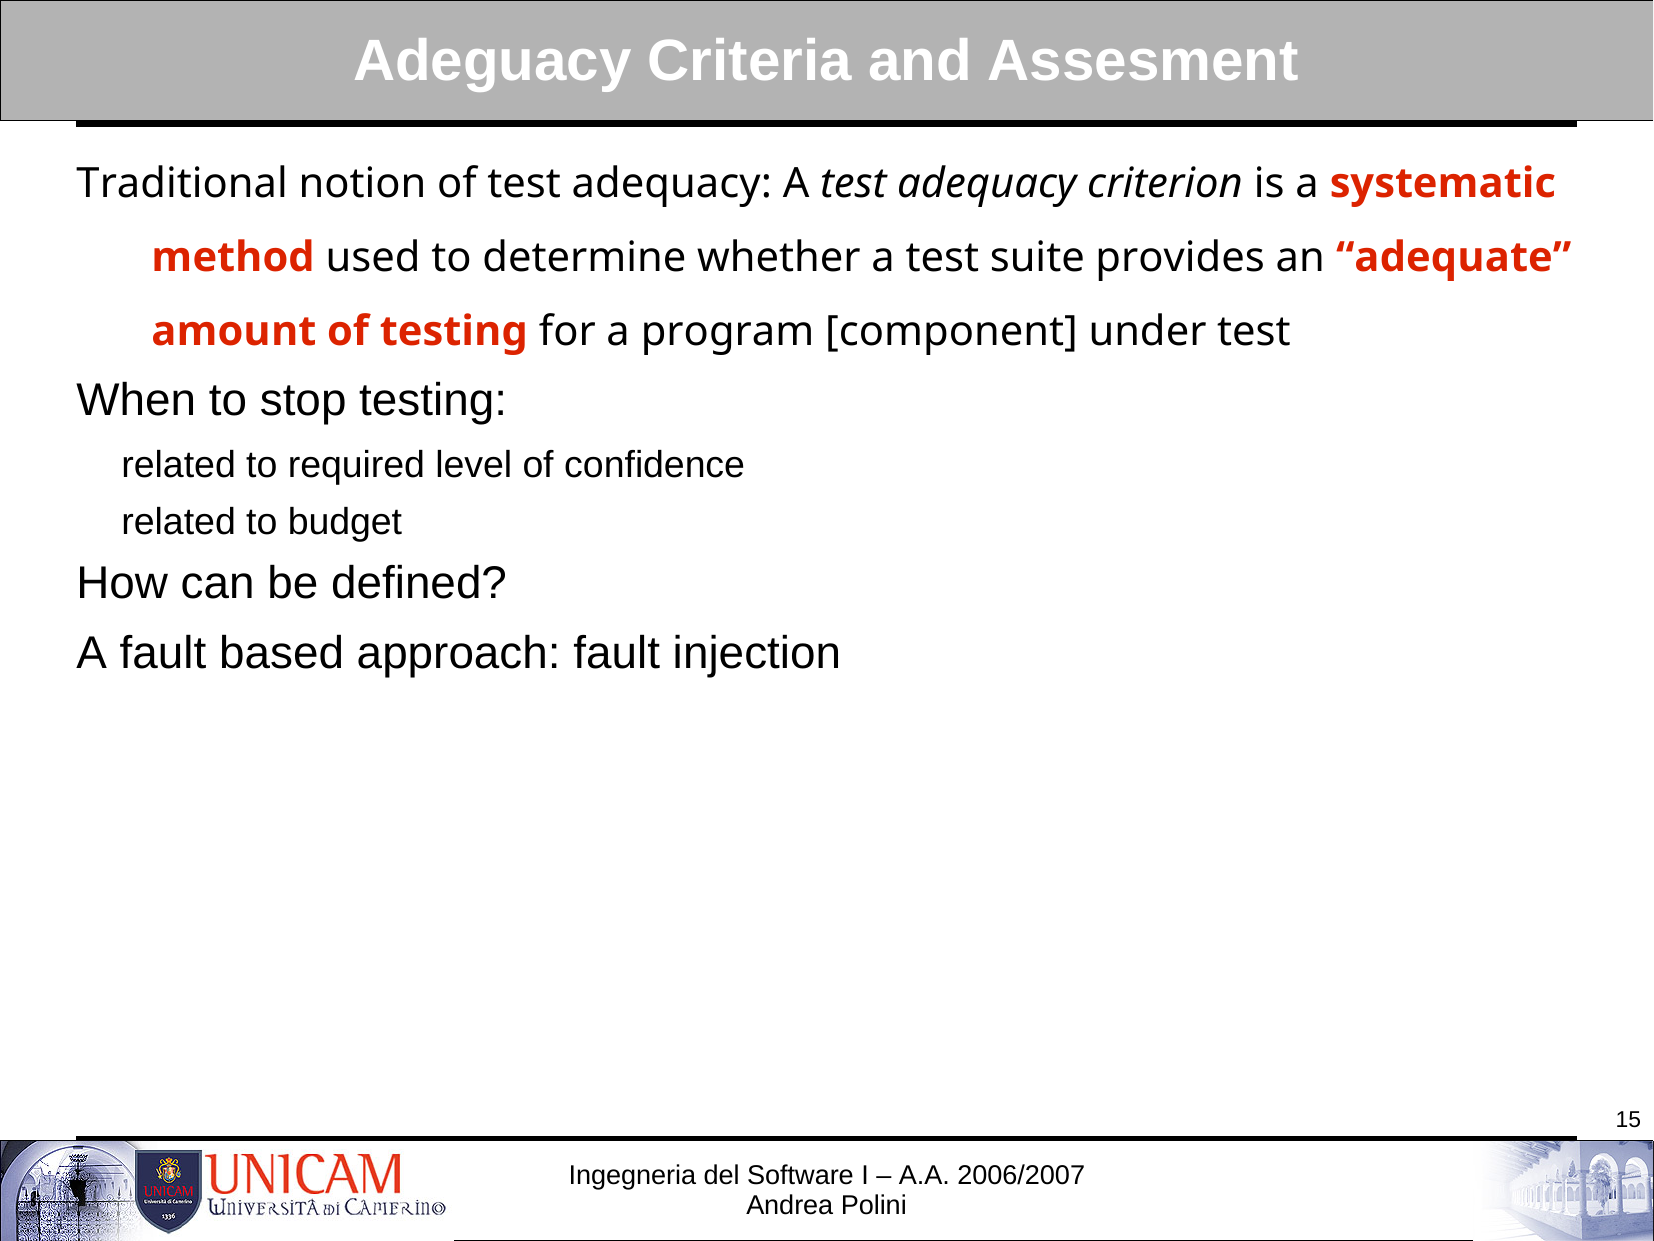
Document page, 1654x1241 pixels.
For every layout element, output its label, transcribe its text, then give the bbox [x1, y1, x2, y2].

picture [1473, 1141, 1654, 1241]
picture [0, 1141, 454, 1241]
title Adeguacy Criteria and Assesment [0, 0, 1653, 121]
list Traditional notion of test adequacy: A test adequacy criterion is a systematic method used to determine whether a test suite provides an “adequate” amount of testing for a program [component] under test When to stop testing: related to required level of confidence related to budget How can be defined? A fault based approach: fault injection [76, 152, 1577, 757]
